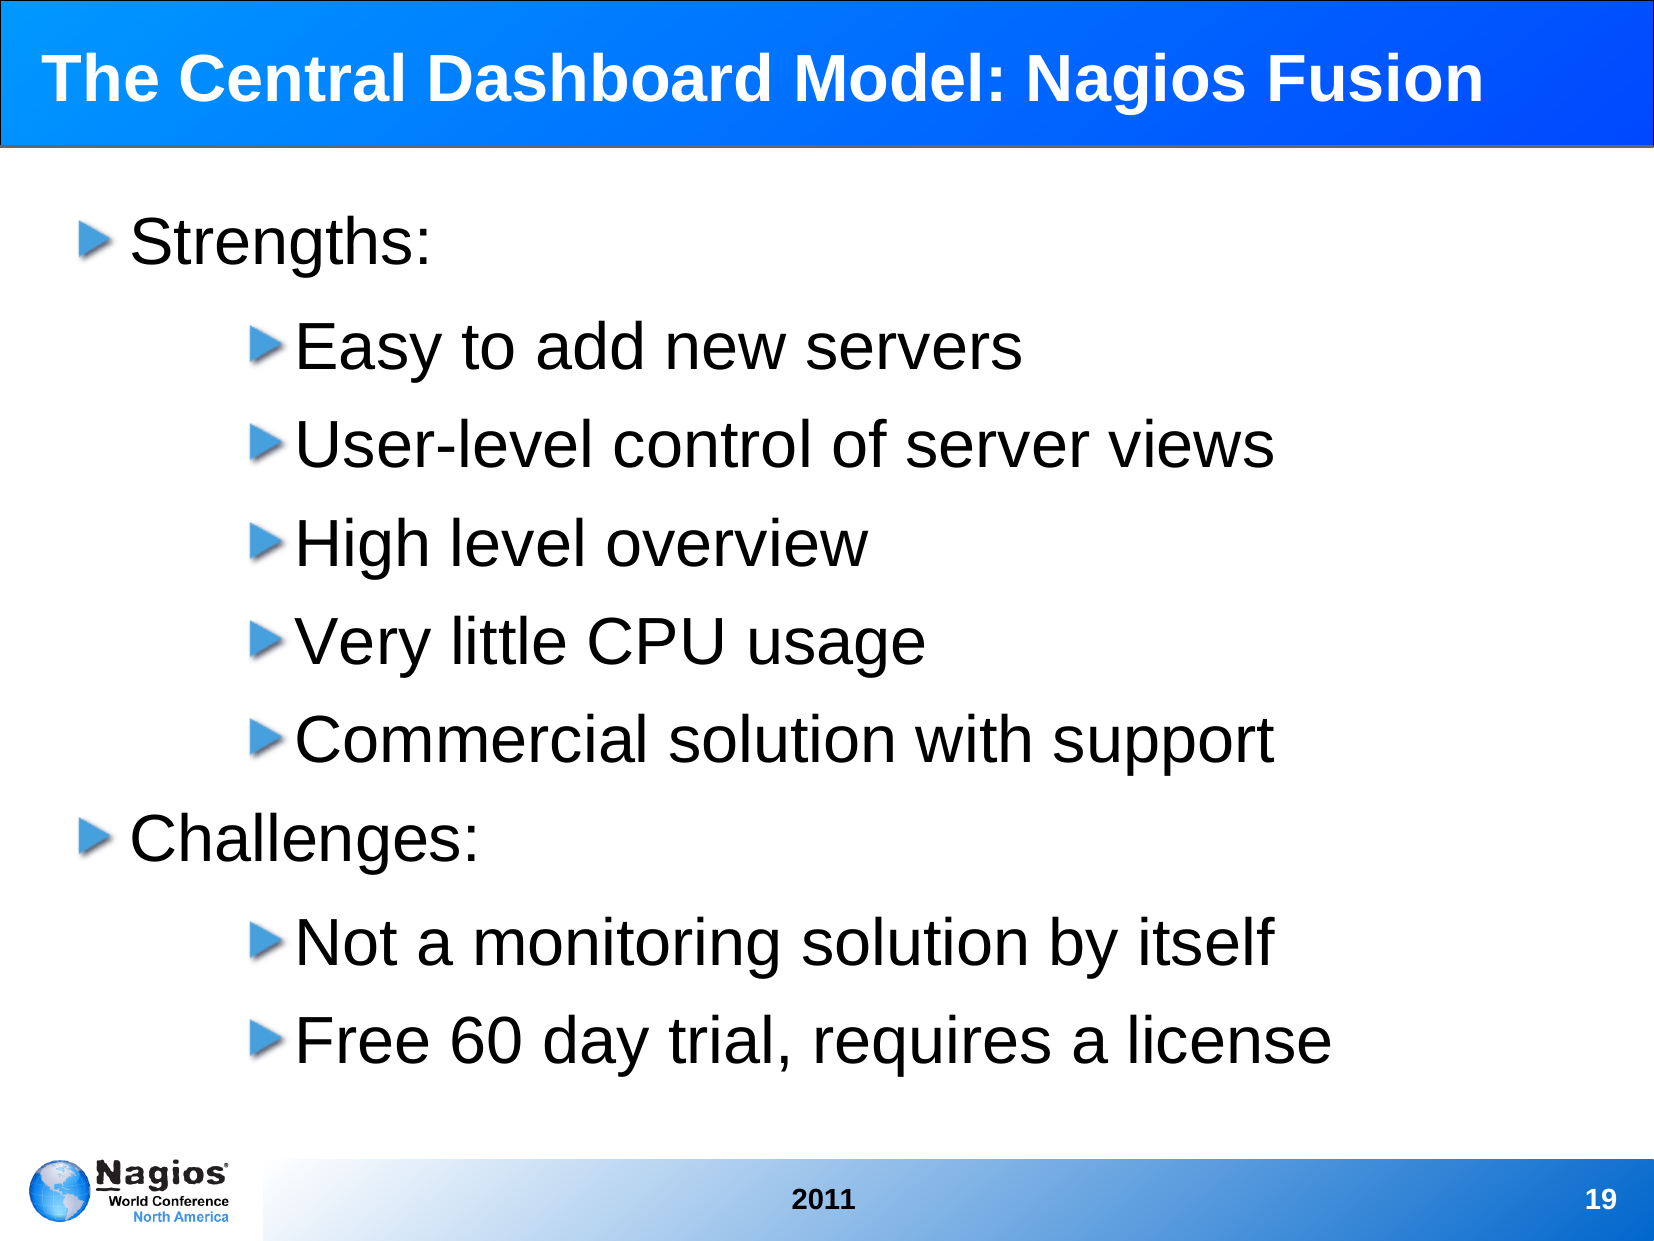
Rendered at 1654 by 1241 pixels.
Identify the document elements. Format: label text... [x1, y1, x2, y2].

title The Central Dashboard Model: Nagios Fusion [41, 29, 1638, 127]
list Strengths: Easy to add new servers User-level control of server views High level overview Very little CPU usage Commercial solution with support Challenges: Not a monitoring solution by itself Free 60 day trial, requires a license [58, 204, 1599, 1079]
picture [29, 1159, 229, 1235]
